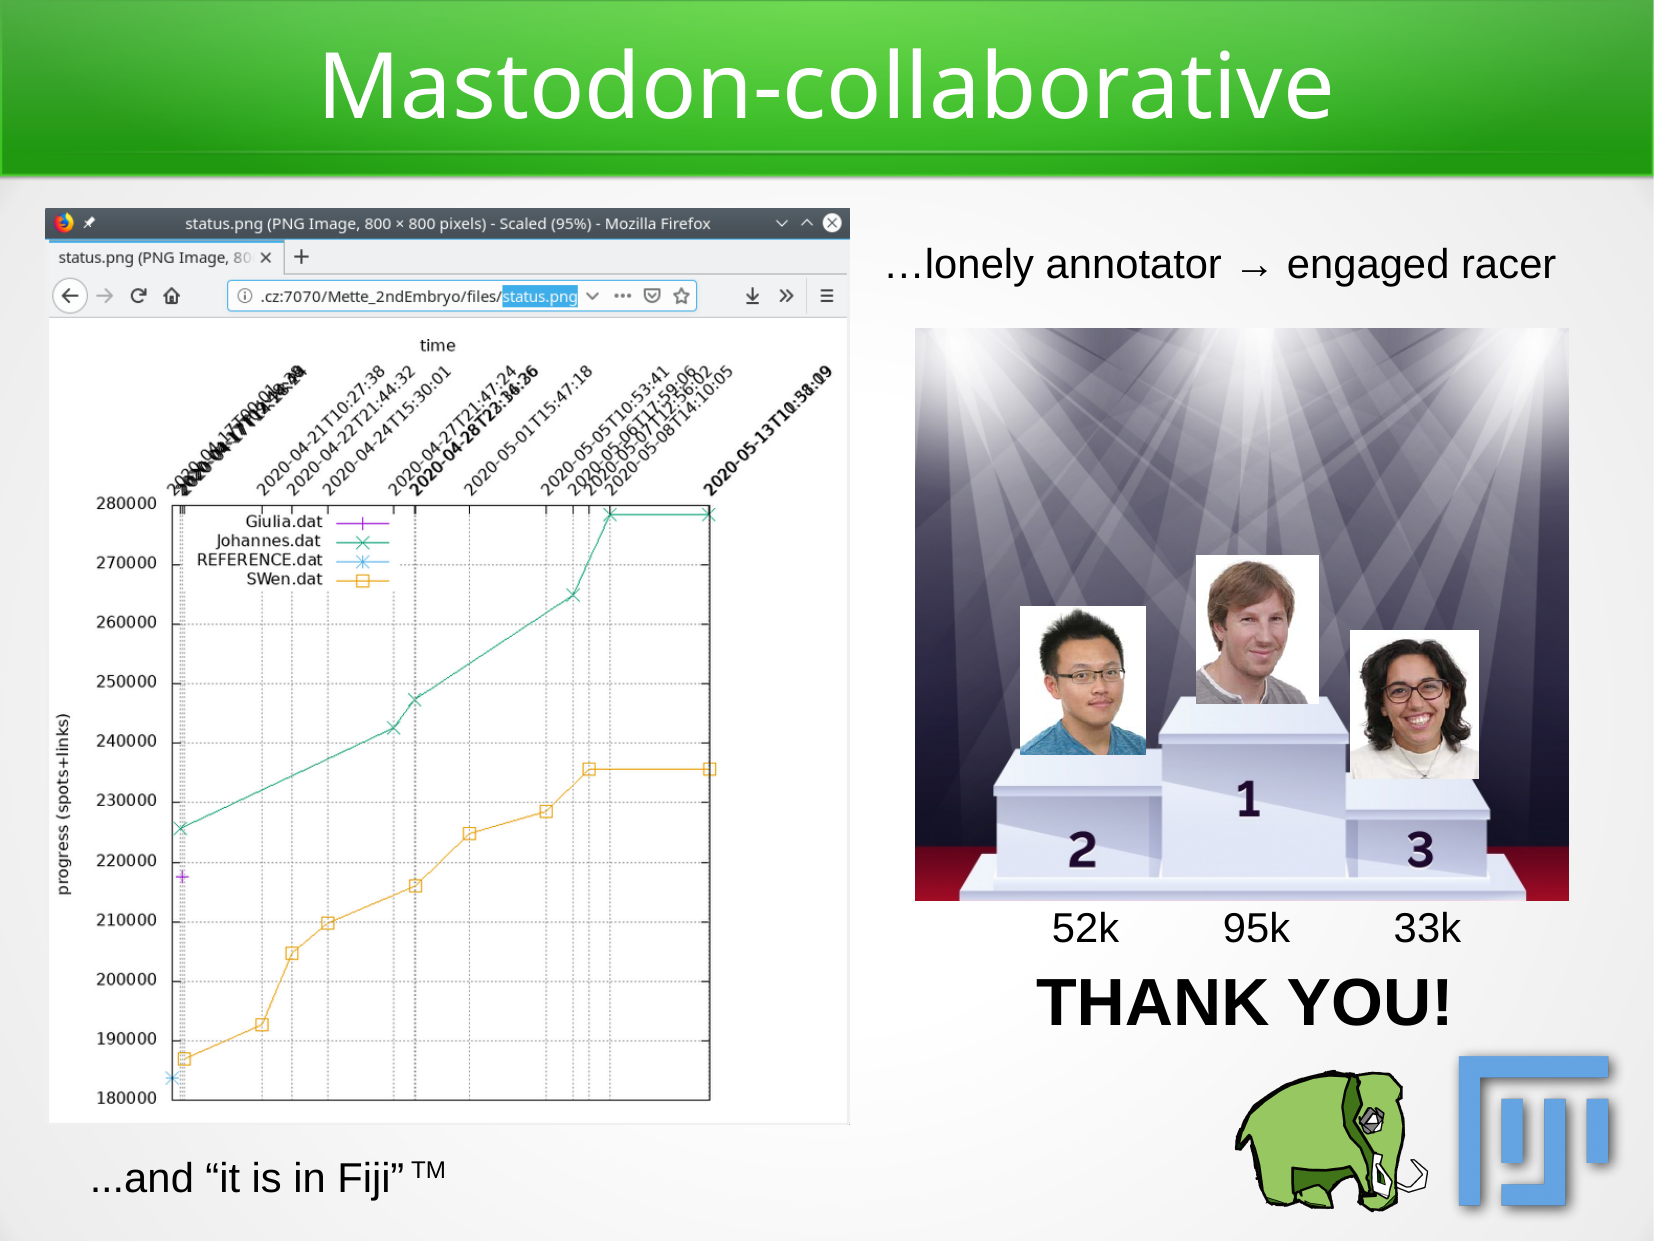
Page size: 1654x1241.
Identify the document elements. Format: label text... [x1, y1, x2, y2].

text_box ...and “it is in Fiji” TM [75, 1104, 1576, 1209]
picture [0, 0, 1654, 1241]
text_box …lonely annotator → engaged racer [75, 210, 1576, 1036]
text_box 52k 95k 33k THANK YOU! [915, 897, 1576, 1048]
title Mastodon-collaborative [82, 11, 1571, 154]
